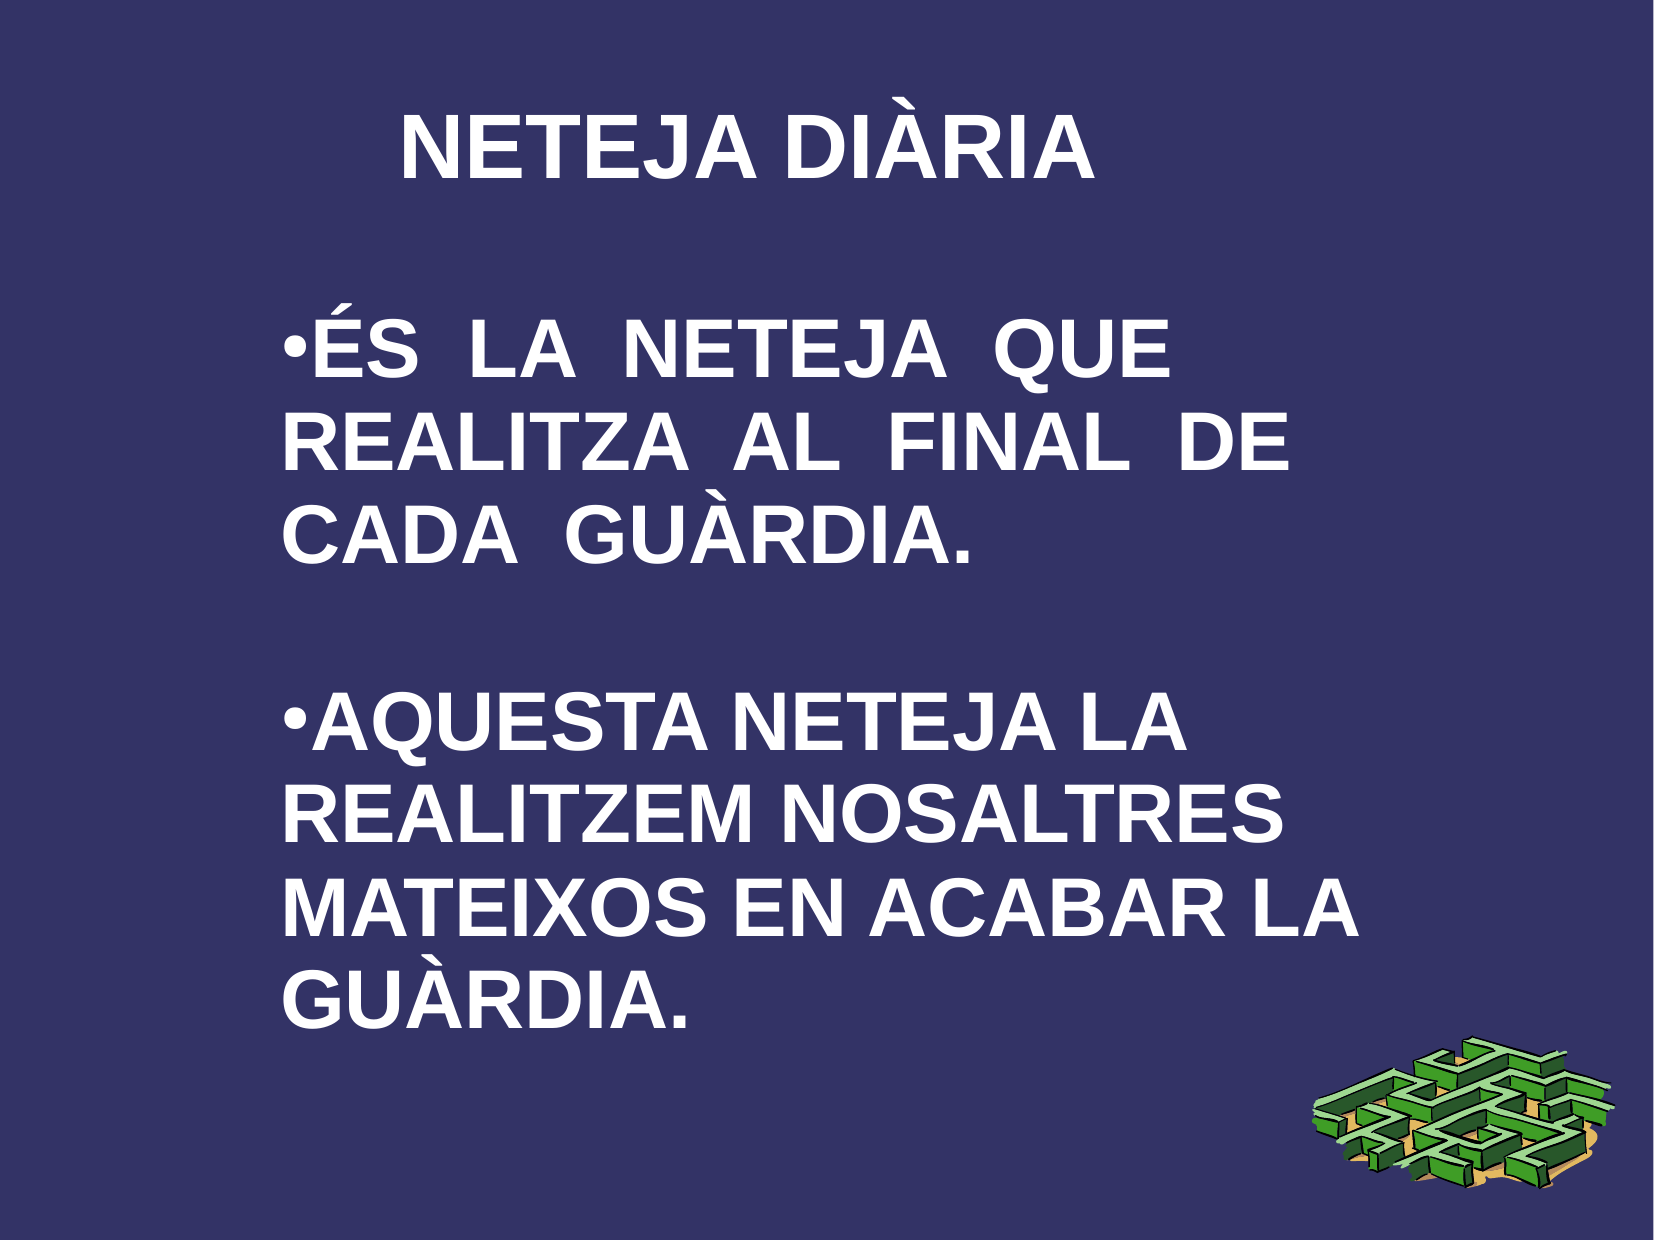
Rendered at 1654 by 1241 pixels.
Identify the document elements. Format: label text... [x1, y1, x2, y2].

text_box NETEJA DIÀRIA [383, 88, 1152, 206]
text_box ÉS LA NETEJA QUE REALITZA AL FINAL DE CADA GUÀRDIA. AQUESTA NETEJA LA REALITZEM NOSALTRES MATEIXOS EN ACABAR LA GUÀRDIA. [265, 295, 1447, 1055]
